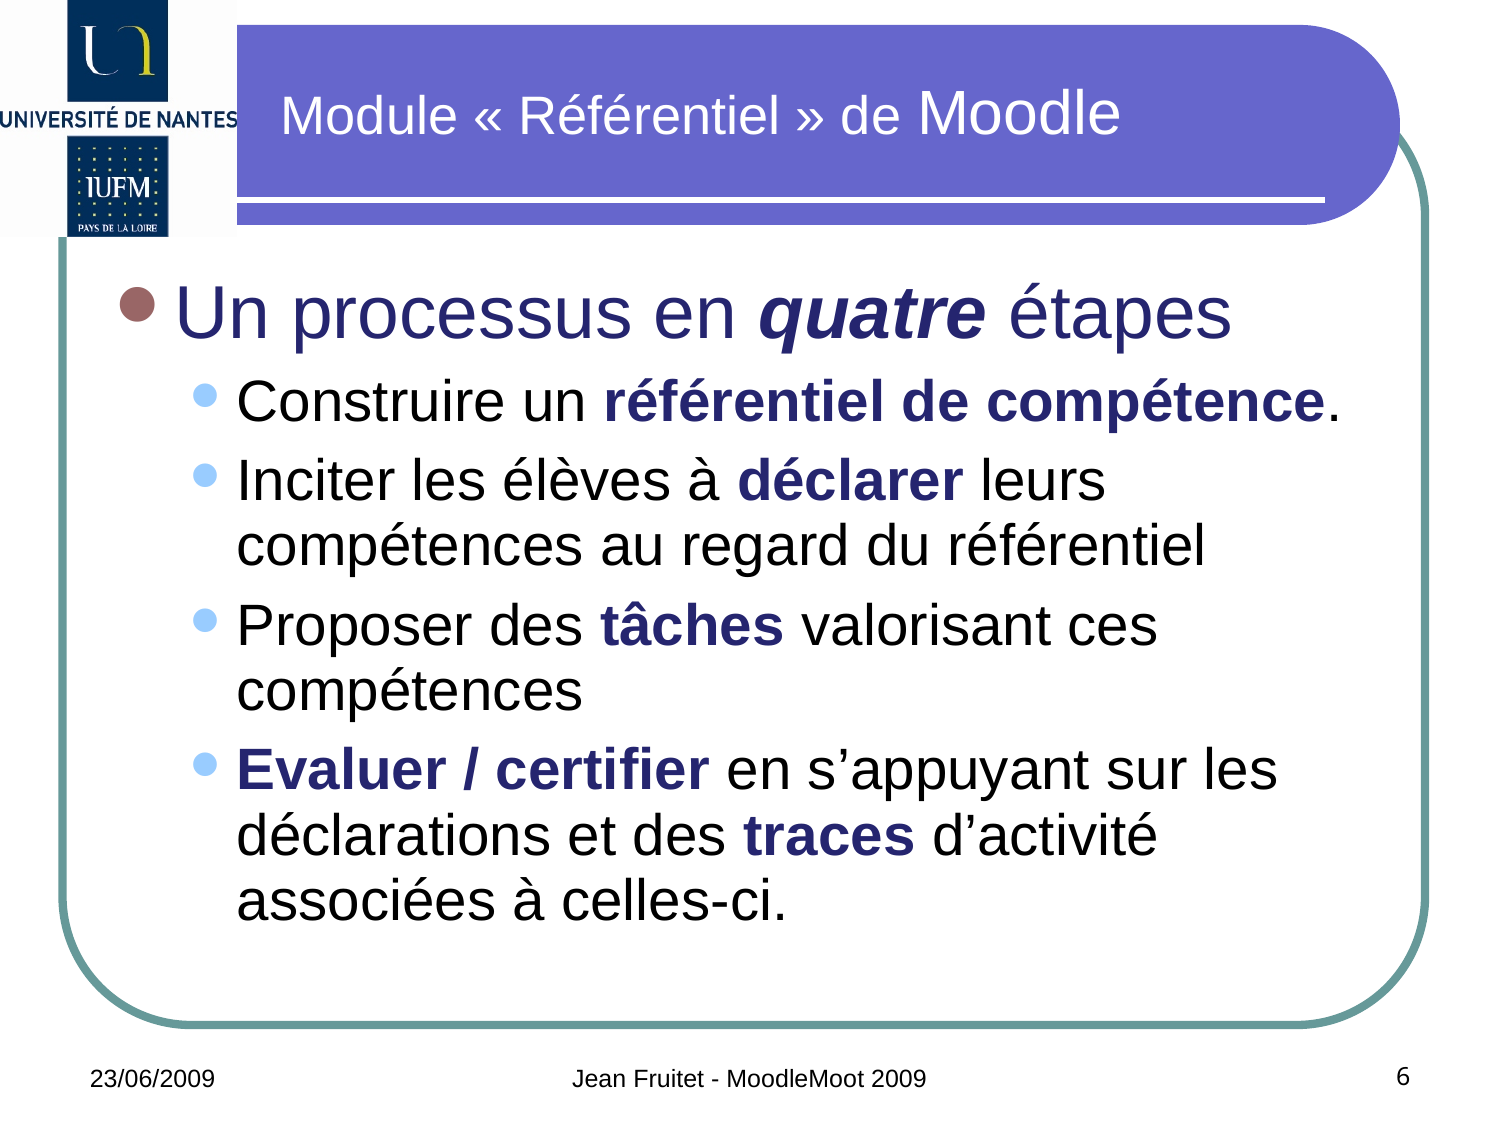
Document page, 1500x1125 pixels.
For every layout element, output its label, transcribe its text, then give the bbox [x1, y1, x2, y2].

picture [0, 0, 237, 237]
title Module « Référentiel » de Moodle [265, 37, 1365, 188]
list Un processus en quatre étapes Construire un référentiel de compétence. Inciter les élèves à déclarer leurs compétences au regard du référentiel Proposer des tâches valorisant ces compétences Evaluer / certifier en s’appuyant sur les déclarations et des traces d’activité associées à celles-ci. [99, 262, 1388, 988]
